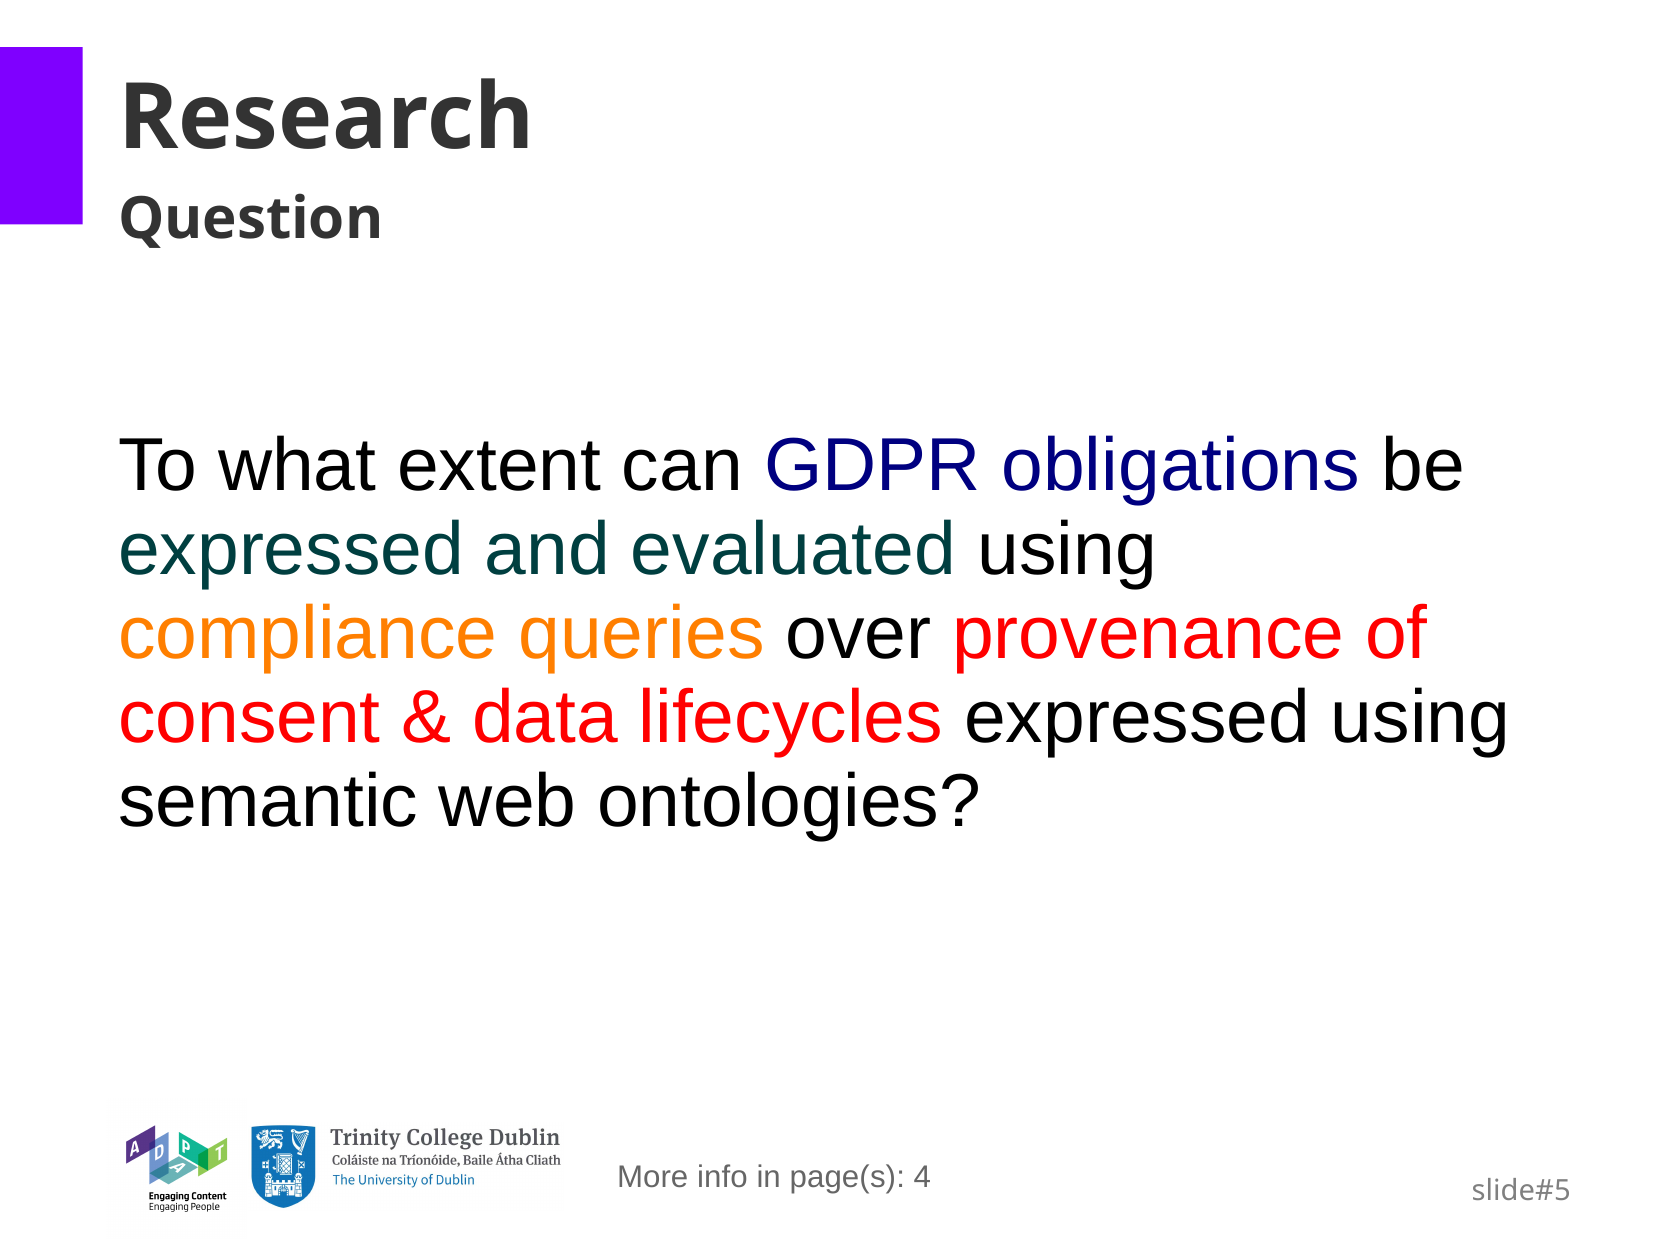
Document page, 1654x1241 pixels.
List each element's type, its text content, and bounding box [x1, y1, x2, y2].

subtitle To what extent can GDPR obligations be expressed and evaluated using compliance queries over provenance of consent & data lifecycles expressed using semantic web ontologies? [118, 272, 1536, 993]
picture [106, 1098, 247, 1239]
text_box More info in page(s): 4 [602, 1151, 1418, 1202]
title Research Question [118, 49, 1571, 257]
picture [248, 1122, 564, 1211]
